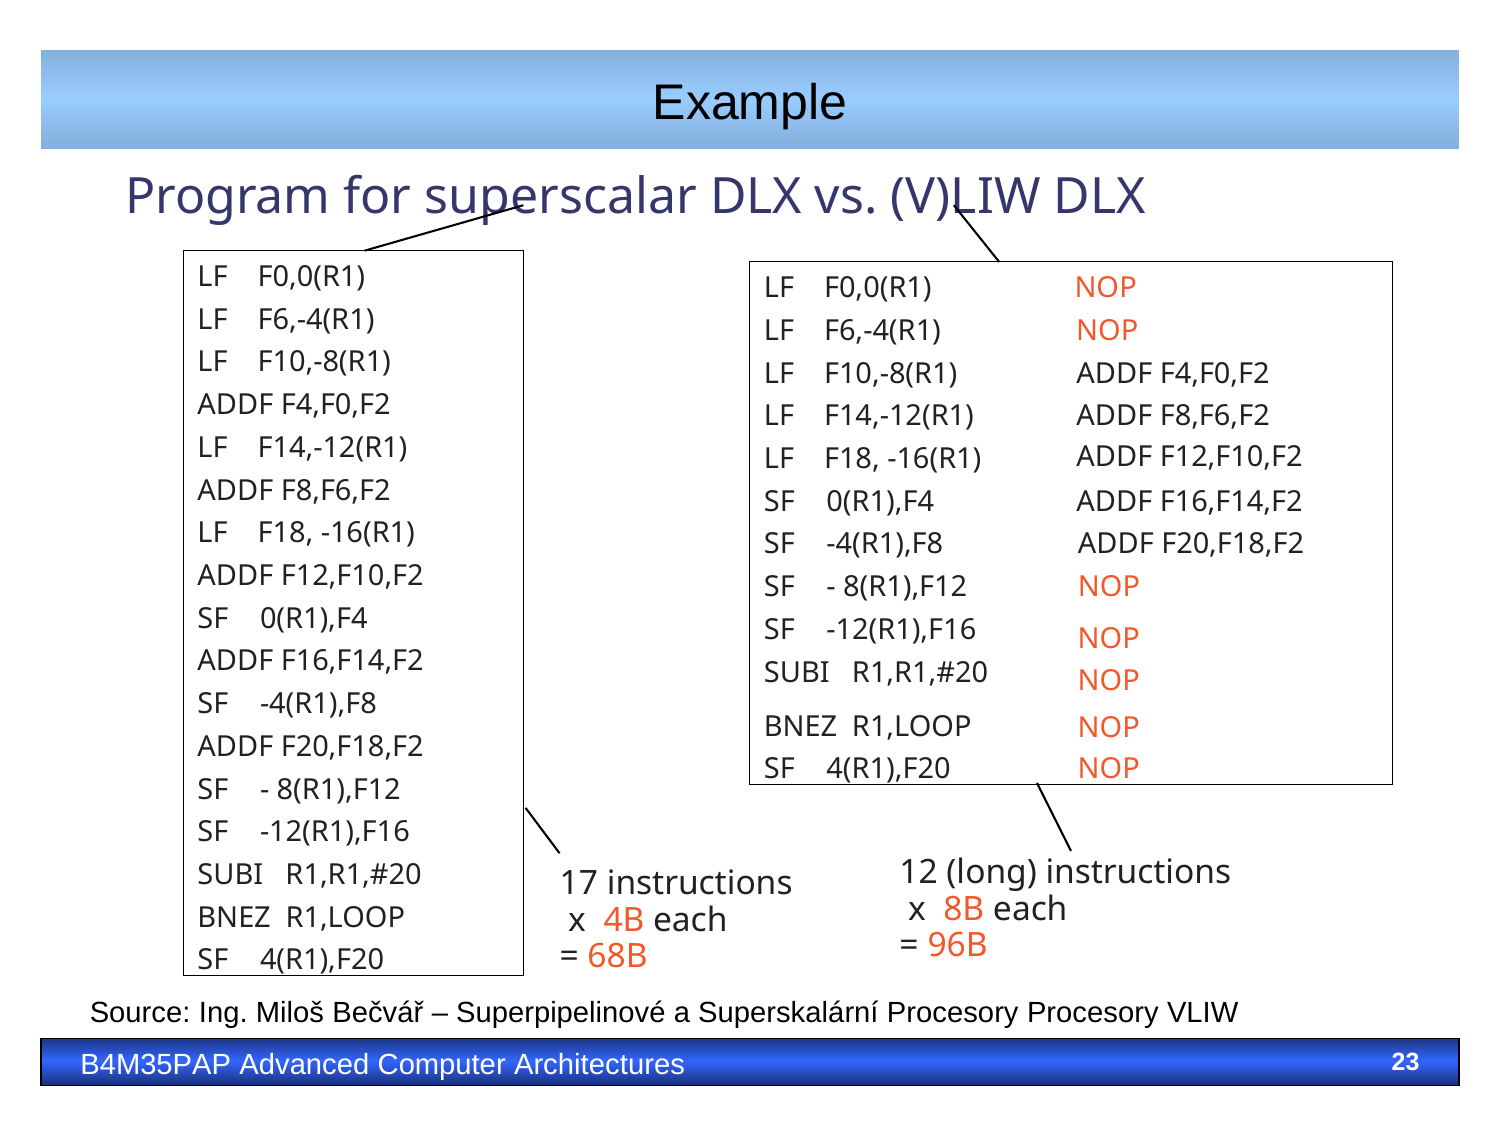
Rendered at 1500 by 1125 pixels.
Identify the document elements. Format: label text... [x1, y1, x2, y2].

text_box -4(R1),F8 [826, 522, 962, 557]
text_box ADDF F4,F0,F2 [1076, 352, 1292, 386]
text_box = 68B [559, 932, 664, 972]
text_box NOP [1077, 747, 1140, 782]
text_box SF [763, 522, 800, 557]
text_box SF [763, 480, 800, 515]
text_box - 8(R1),F12 [826, 565, 990, 600]
text_box LF F0,0(R1) [763, 266, 959, 301]
text_box -12(R1),F16 [826, 608, 1070, 643]
text_box Program for superscalar DLX vs. (V)LIW DLX [125, 160, 1229, 219]
text_box 4(R1),F20 [826, 747, 970, 782]
text_box -12(R1),F16 [260, 810, 432, 845]
text_box NOP [1074, 266, 1137, 301]
text_box SF [197, 682, 233, 717]
text_box LF F18, -16(R1) [197, 511, 449, 546]
text_box SF [197, 597, 233, 632]
text_box NOP [1077, 617, 1140, 652]
text_box ADDF F8,F6,F2 [1076, 394, 1292, 429]
text_box = 96B [899, 920, 1004, 960]
text_box NOP [1077, 706, 1140, 741]
text_box BNEZ R1,LOOP [197, 896, 422, 931]
text_box - 8(R1),F12 [260, 768, 423, 802]
text_box LF F10,-8(R1) [197, 340, 421, 375]
text_box LF F6,-4(R1) [197, 298, 412, 333]
title Example [41, 50, 1459, 149]
text_box ADDF F20,F18,F2 [1077, 522, 1330, 557]
text_box NOP [1077, 565, 1140, 600]
text_box 4(R1),F20 [260, 938, 403, 973]
text_box SUBI R1,R1,#20 [197, 853, 451, 888]
text_box LF F14,-12(R1) [763, 394, 1006, 429]
text_box LF F18, -16(R1) [763, 437, 1074, 472]
text_box Source: Ing. Miloš Bečvář – Superpipelinové a Superskalární Procesory Procesory VLIW [75, 988, 1256, 1037]
text_box LF F14,-12(R1) [197, 426, 440, 461]
text_box 0(R1),F4 [826, 480, 951, 515]
text_box NOP [1075, 309, 1139, 344]
text_box ADDF F16,F14,F2 [1076, 480, 1329, 515]
text_box SF [197, 810, 233, 845]
text_box ADDF F8,F6,F2 [197, 469, 413, 503]
text_box ADDF F16,F14,F2 [197, 639, 450, 674]
text_box NOP [1077, 659, 1140, 694]
text_box ADDF F12,F10,F2 [197, 554, 450, 589]
text_box x 8B each [908, 884, 1086, 924]
text_box SUBI R1,R1,#20 [763, 651, 1098, 686]
text_box BNEZ R1,LOOP [763, 705, 1060, 739]
text_box SF [763, 608, 800, 643]
text_box 0(R1),F4 [260, 597, 385, 632]
text_box x 4B each [568, 895, 746, 935]
text_box ADDF F4,F0,F2 [197, 383, 413, 418]
text_box SF [197, 768, 233, 802]
text_box LF F0,0(R1) [197, 255, 392, 290]
text_box ADDF F12,F10,F2 [1076, 435, 1355, 470]
text_box SF [197, 938, 233, 973]
text_box SF [763, 565, 800, 600]
text_box 17 instructions [559, 859, 810, 899]
text_box -4(R1),F8 [260, 682, 395, 717]
text_box SF [763, 747, 800, 782]
text_box ADDF F20,F18,F2 [197, 725, 450, 760]
text_box LF F6,-4(R1) [763, 309, 979, 344]
text_box 12 (long) instructions [899, 847, 1259, 887]
text_box LF F10,-8(R1) [763, 352, 988, 386]
